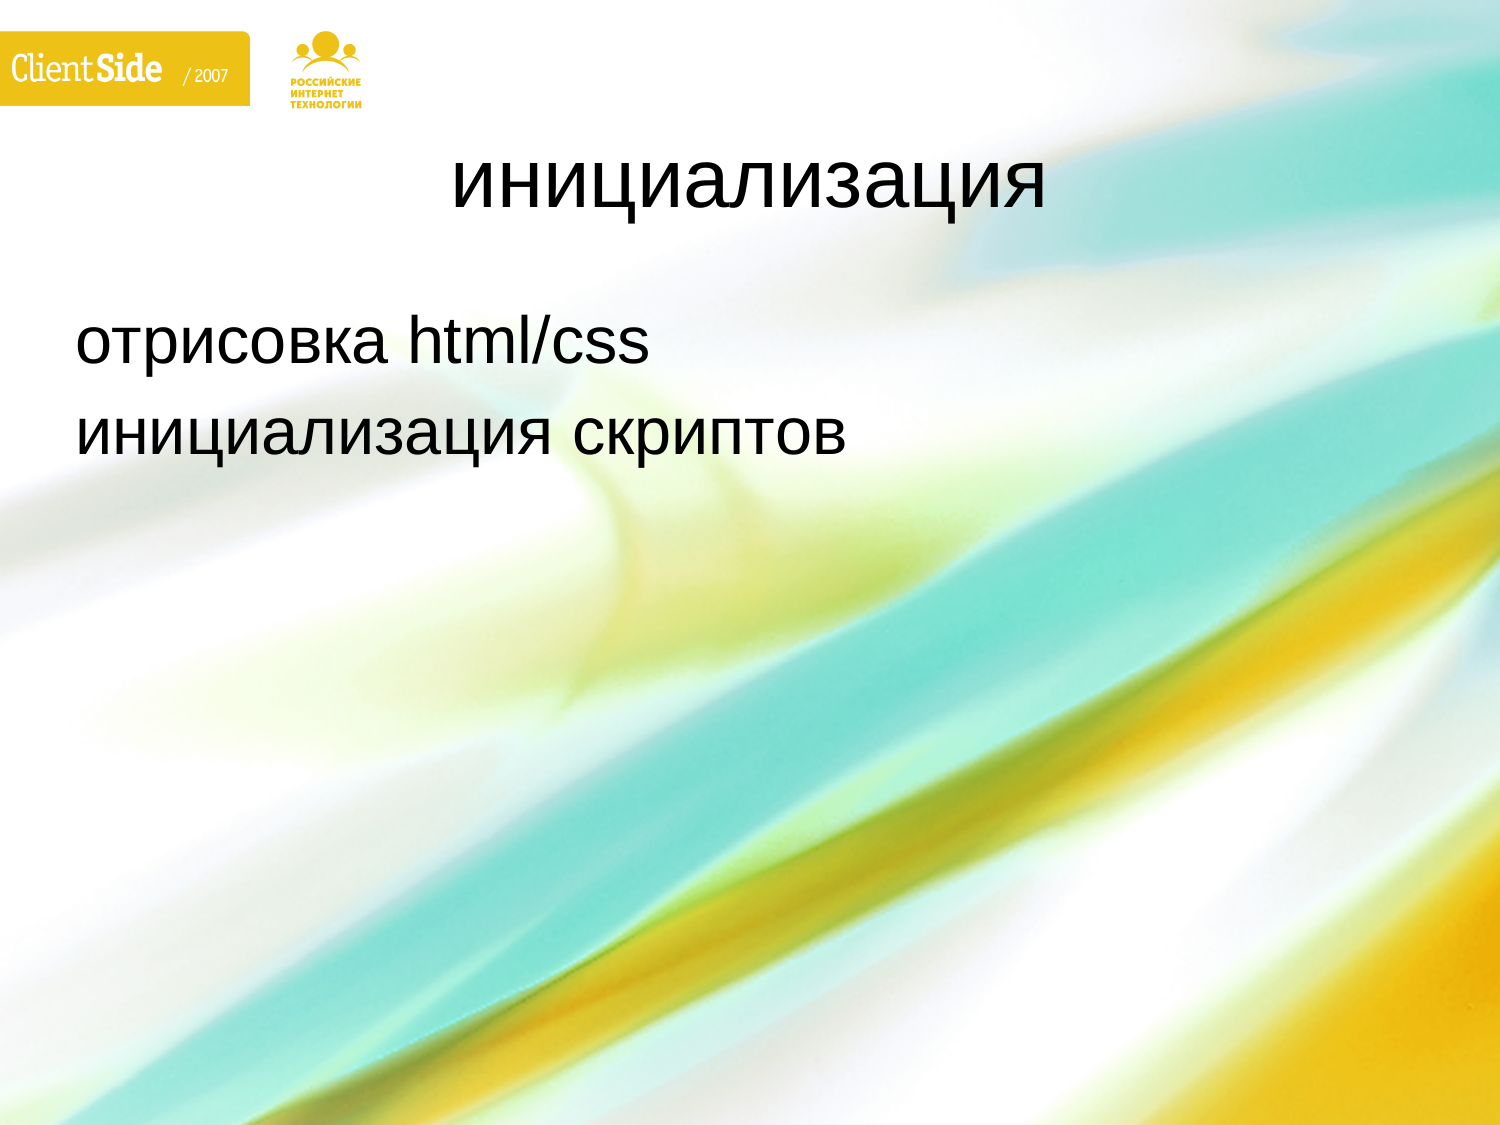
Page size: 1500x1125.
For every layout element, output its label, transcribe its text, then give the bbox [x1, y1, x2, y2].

list отрисовка html/css инициализация скриптов [75, 302, 1426, 1071]
title инициализация [75, 124, 1426, 234]
picture [0, 0, 1500, 1125]
